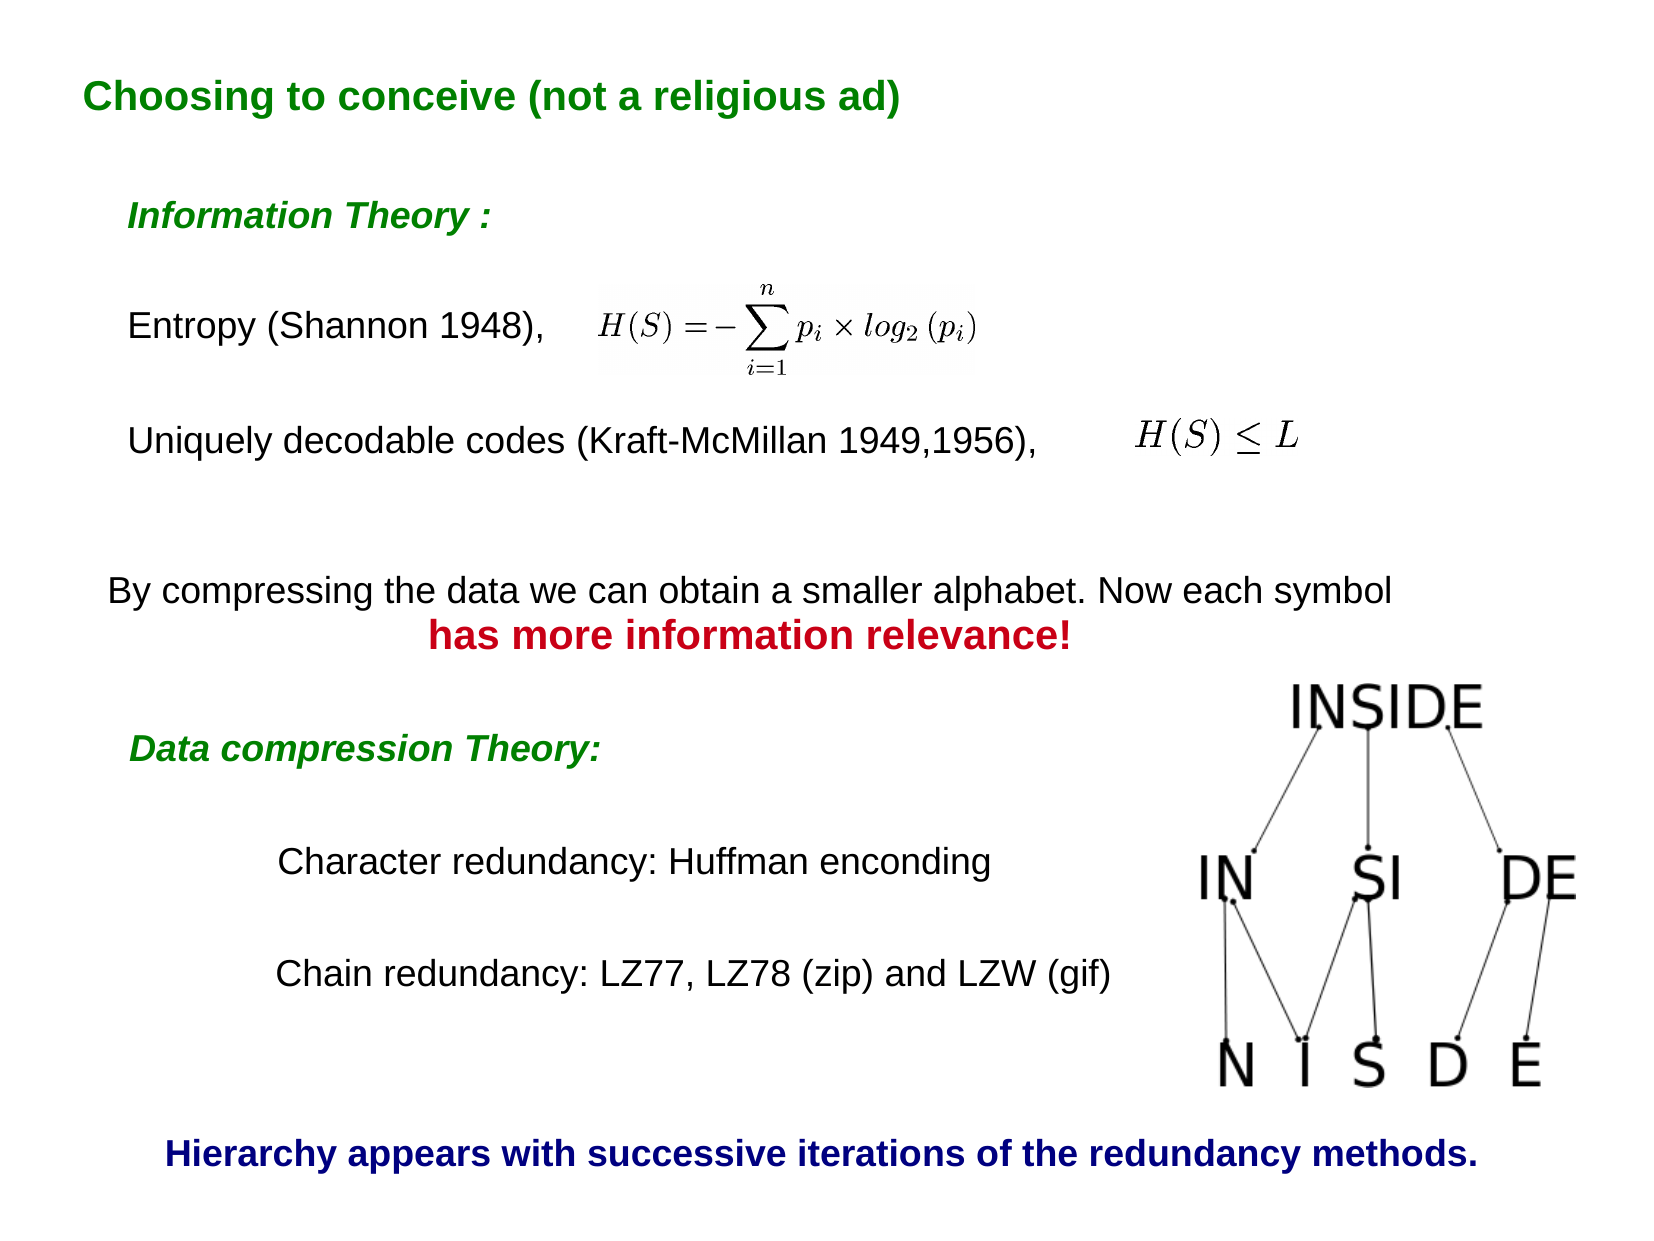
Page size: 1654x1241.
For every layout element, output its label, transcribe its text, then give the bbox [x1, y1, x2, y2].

picture [1200, 683, 1576, 1088]
text_box Data compression Theory: [114, 720, 617, 778]
text_box Entropy (Shannon 1948), [112, 297, 598, 355]
picture [1135, 418, 1298, 456]
text_box Character redundancy: Huffman enconding [262, 832, 1007, 890]
text_box By compressing the data we can obtain a smaller alphabet. Now each symbol has more information relevance! [92, 562, 1408, 666]
text_box Information Theory : [112, 187, 508, 245]
text_box Chain redundancy: LZ77, LZ78 (zip) and LZW (gif) [260, 945, 1127, 1003]
text_box Hierarchy appears with successive iterations of the redundancy methods. [150, 1125, 1495, 1182]
text_box Uniquely decodable codes (Kraft-McMillan 1949,1956), [112, 412, 1053, 470]
picture [598, 284, 976, 376]
title Choosing to conceive (not a religious ad) [82, 0, 1571, 209]
